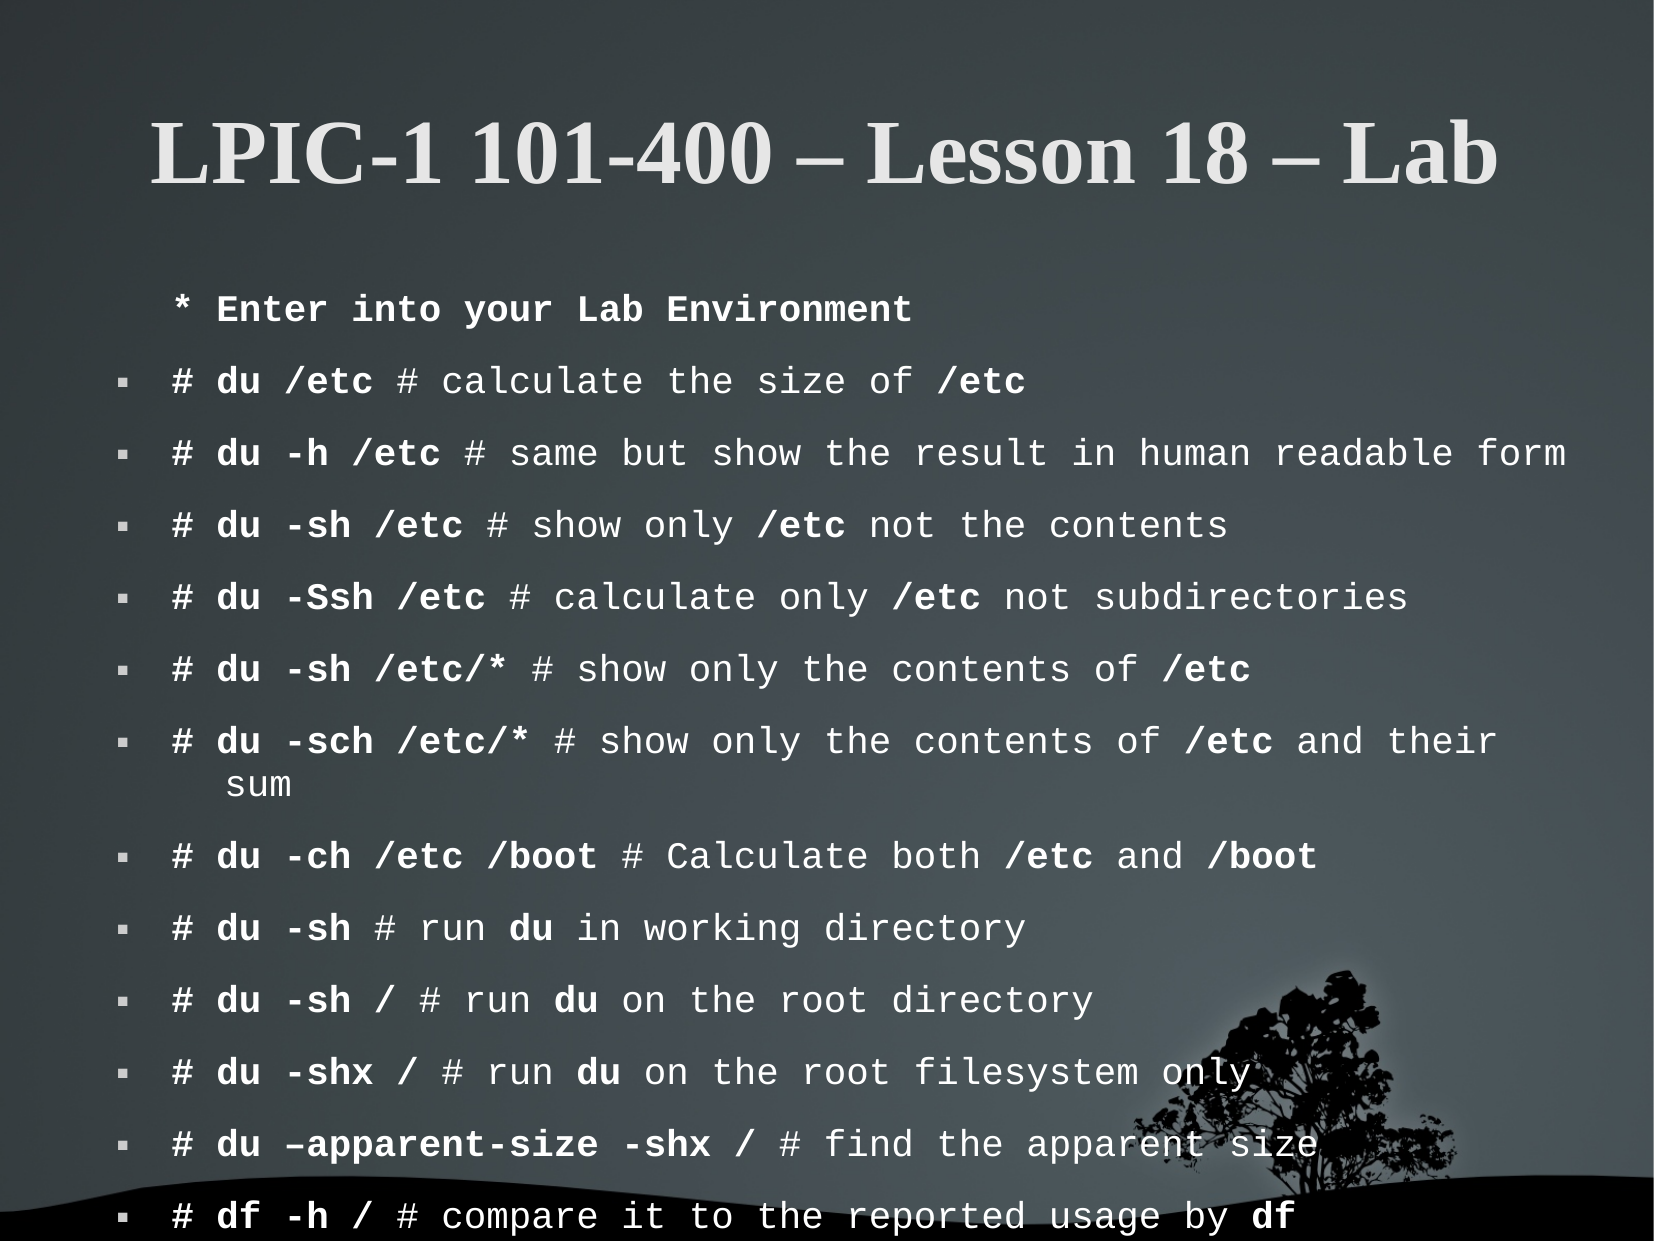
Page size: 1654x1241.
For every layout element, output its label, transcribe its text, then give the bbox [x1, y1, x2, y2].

list * Enter into your Lab Environment # du /etc # calculate the size of /etc # du -h /etc # same but show the result in human readable form # du -sh /etc # show only /etc not the contents # du -Ssh /etc # calculate only /etc not subdirectories # du -sh /etc/* # show only the contents of /etc # du -sch /etc/* # show only the contents of /etc and their sum # du -ch /etc /boot # Calculate both /etc and /boot # du -sh # run du in working directory # du -sh / # run du on the root directory # du -shx / # run du on the root filesystem only # du –apparent-size -shx / # find the apparent size # df -h / # compare it to the reported usage by df # du -h --max-depth=2 /usr # show the size of /usr contents up to 2 subdirectories deep [82, 290, 1571, 1175]
title LPIC-1 101-400 – Lesson 18 – Lab [82, 49, 1571, 257]
picture [0, 0, 1654, 1241]
